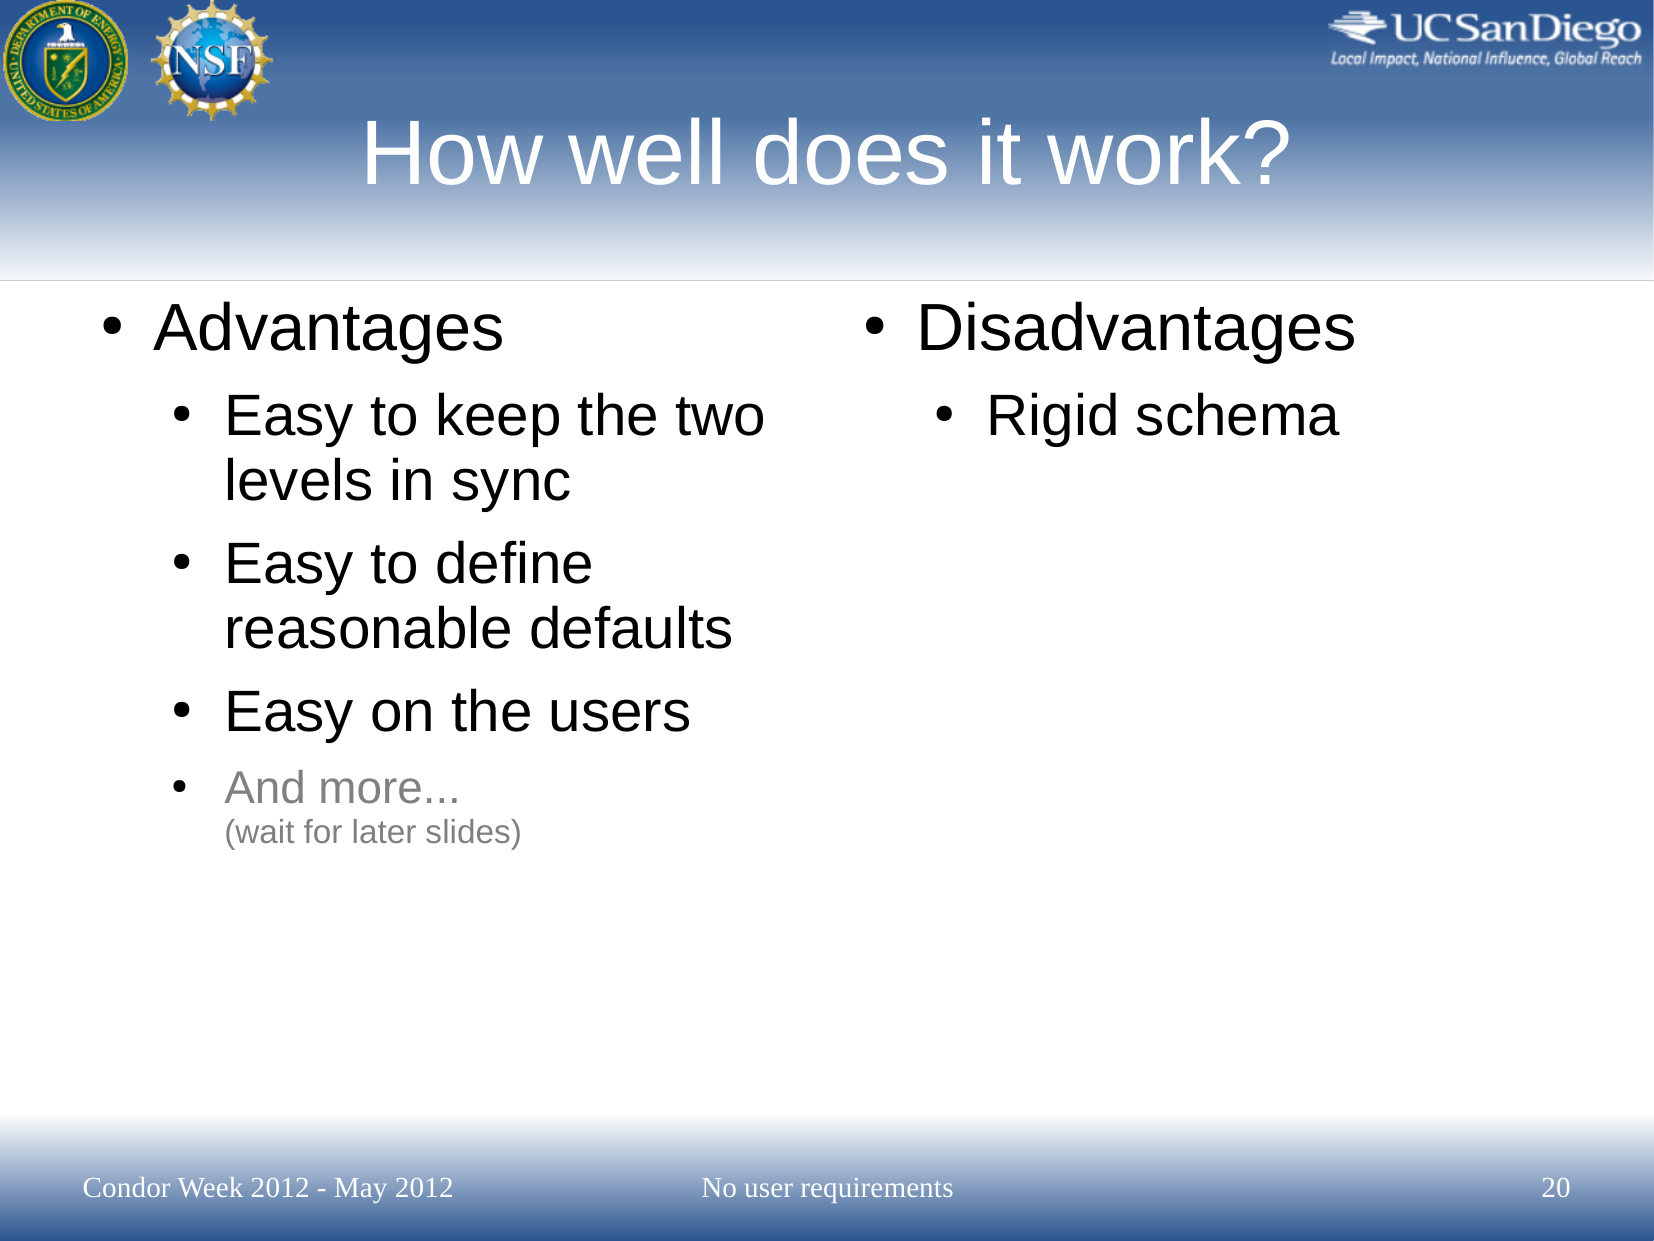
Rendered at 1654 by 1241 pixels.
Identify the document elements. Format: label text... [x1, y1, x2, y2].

list Advantages Easy to keep the two levels in sync Easy to define reasonable defaults Easy on the users And more... (wait for later slides) [82, 290, 809, 1109]
list Disadvantages Rigid schema [845, 290, 1572, 1109]
title How well does it work? [82, 49, 1571, 257]
picture [0, 0, 1654, 288]
